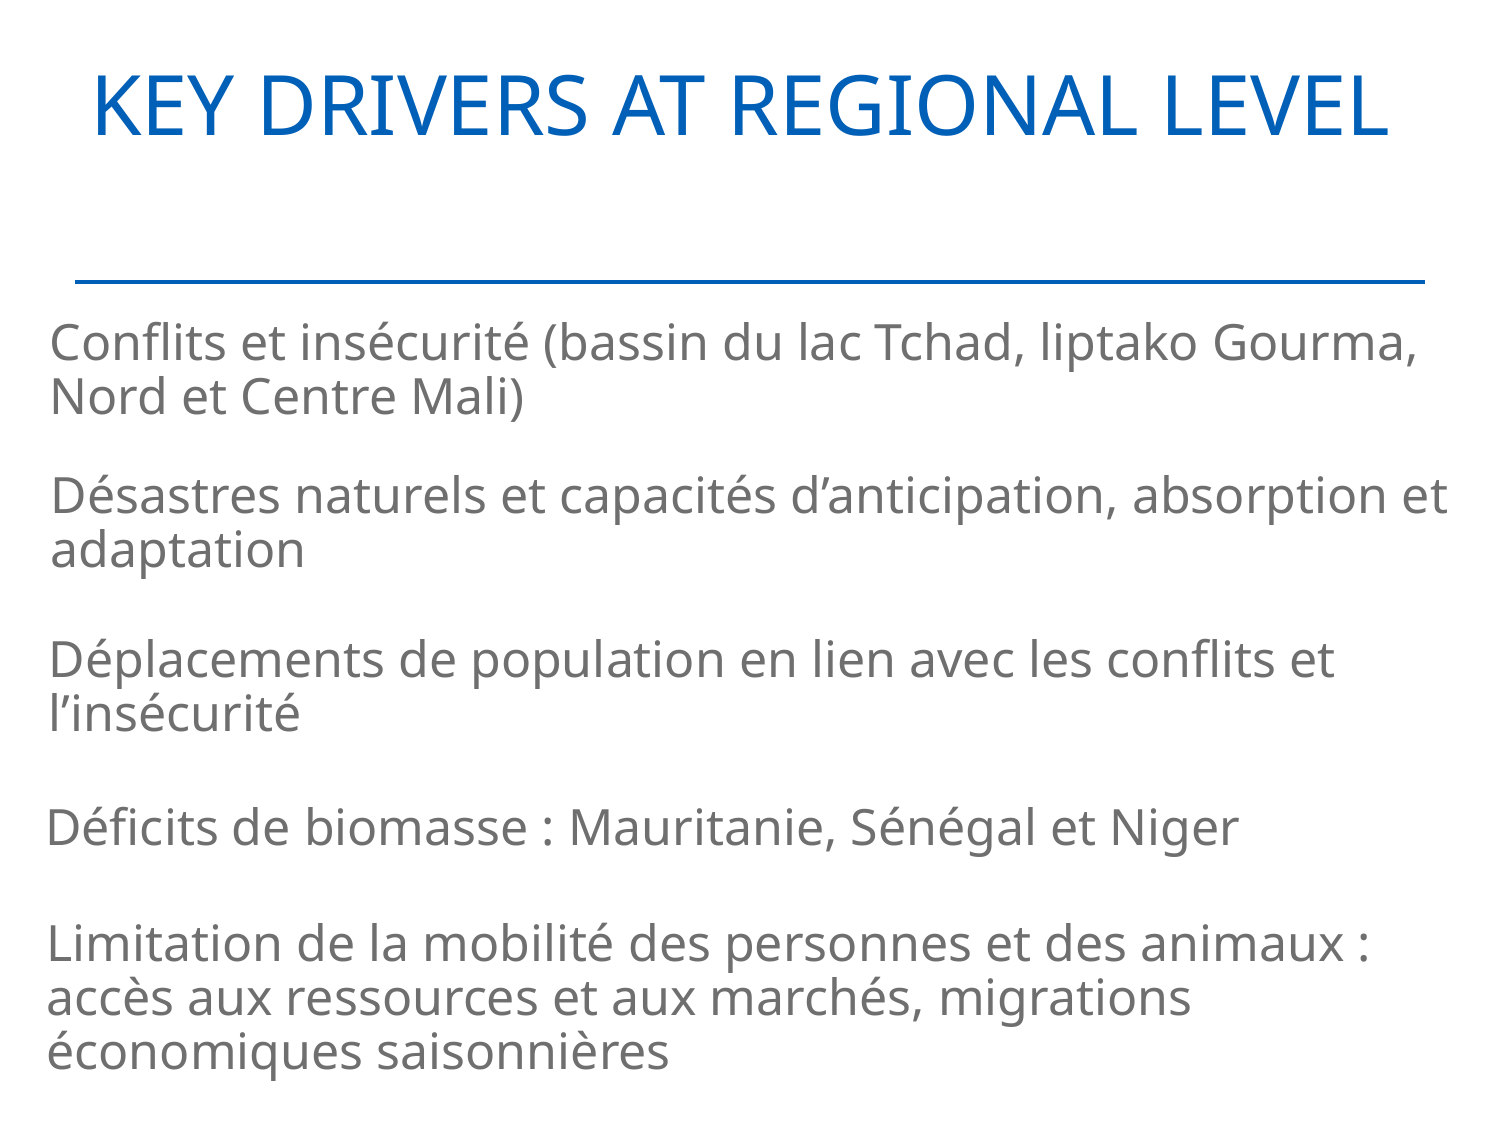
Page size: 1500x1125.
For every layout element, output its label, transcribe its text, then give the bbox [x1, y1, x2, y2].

text_box Limitation de la mobilité des personnes et des animaux : accès aux ressources et aux marchés, migrations économiques saisonnières [31, 911, 1460, 1087]
title KEY DRIVERS AT REGIONAL LEVEL [75, 53, 1426, 271]
text_box Déplacements de population en lien avec les conflits et l’insécurité [33, 626, 1462, 754]
text_box Déficits de biomasse : Mauritanie, Sénégal et Niger [30, 794, 1459, 883]
text_box Désastres naturels et capacités d’anticipation, absorption et adaptation [35, 463, 1465, 591]
text_box Conflits et insécurité (bassin du lac Tchad, liptako Gourma, Nord et Centre Mali) [34, 310, 1464, 437]
